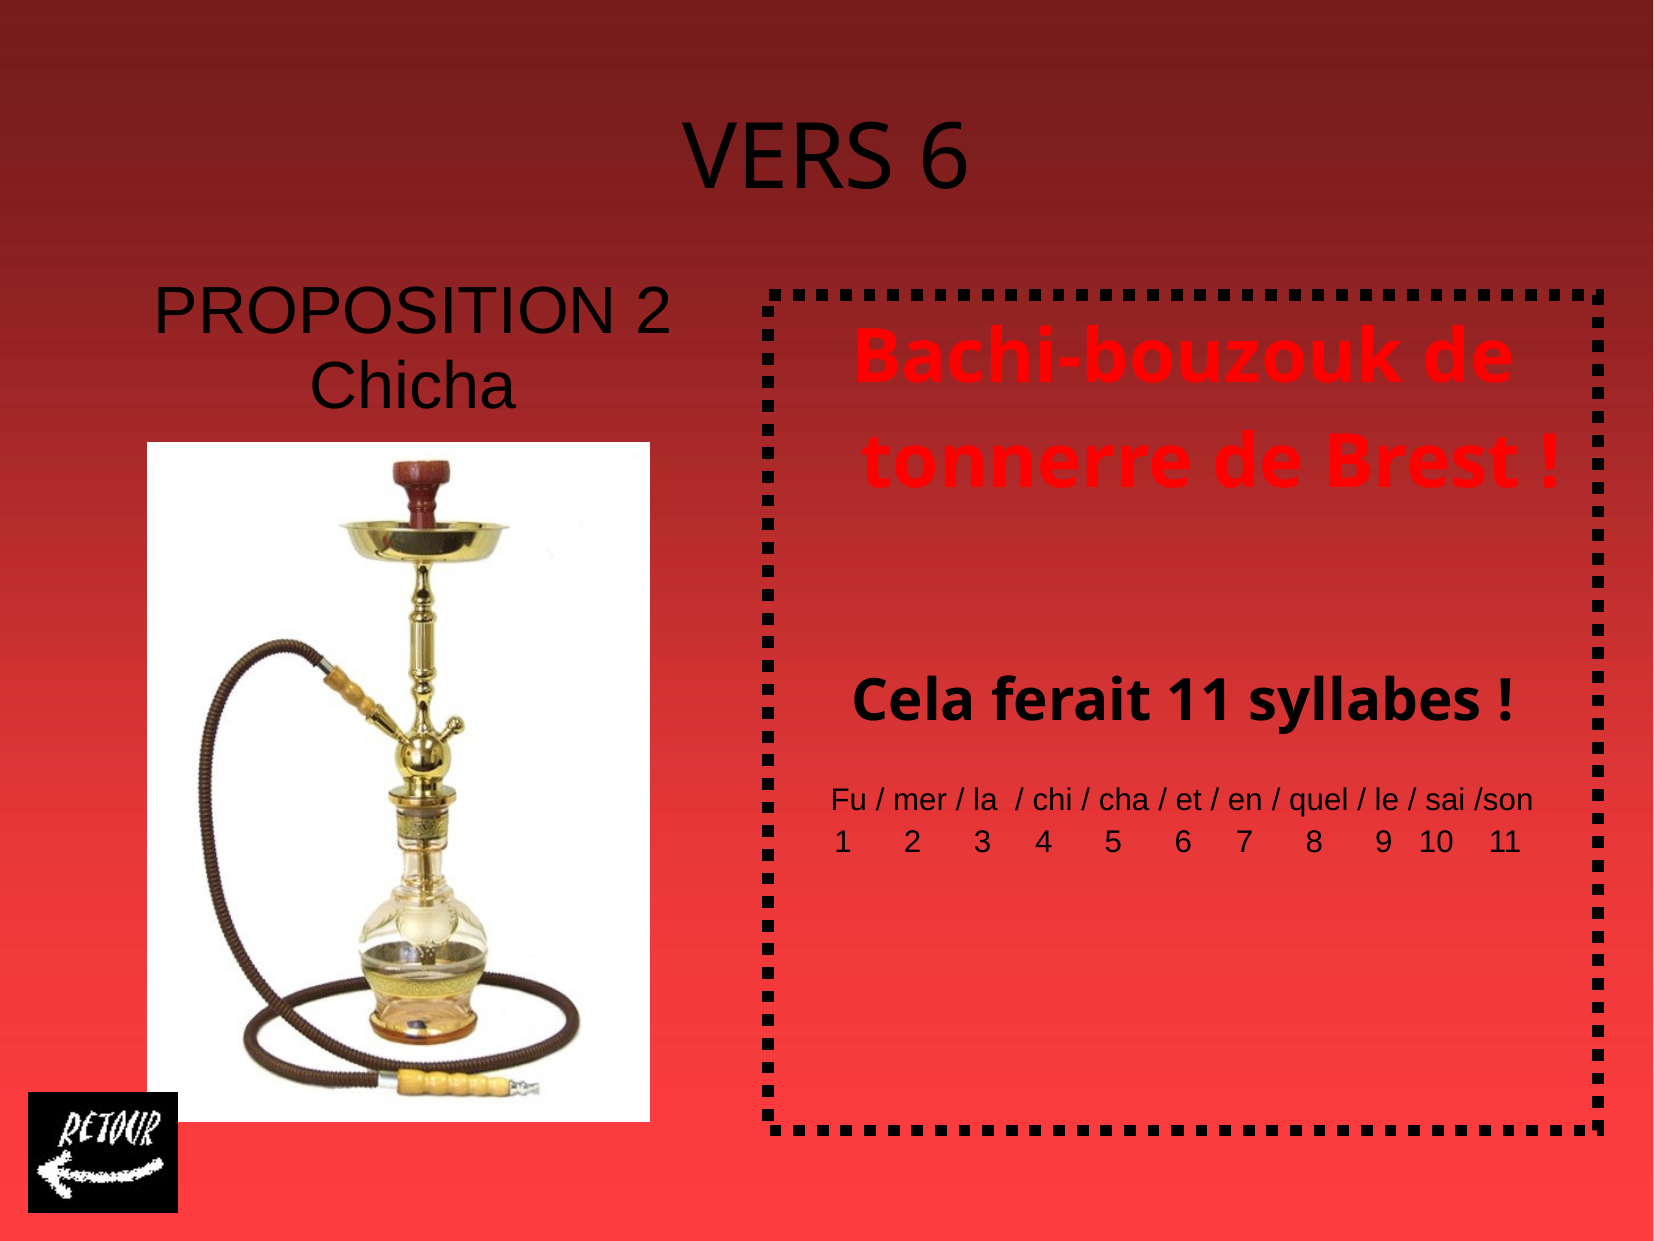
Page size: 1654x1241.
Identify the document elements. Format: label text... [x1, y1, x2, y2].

title VERS 6 [82, 56, 1571, 250]
text_box PROPOSITION 2 Chicha [118, 265, 709, 460]
list Bachi-bouzouk de tonnerre de Brest ! Cela ferait 11 syllabes ! Fu / mer / la / chi / cha / et / en / quel / le / sai /son 1 2 3 4 5 6 7 8 9 10 11 [767, 295, 1599, 1131]
picture [0, 0, 1654, 1241]
